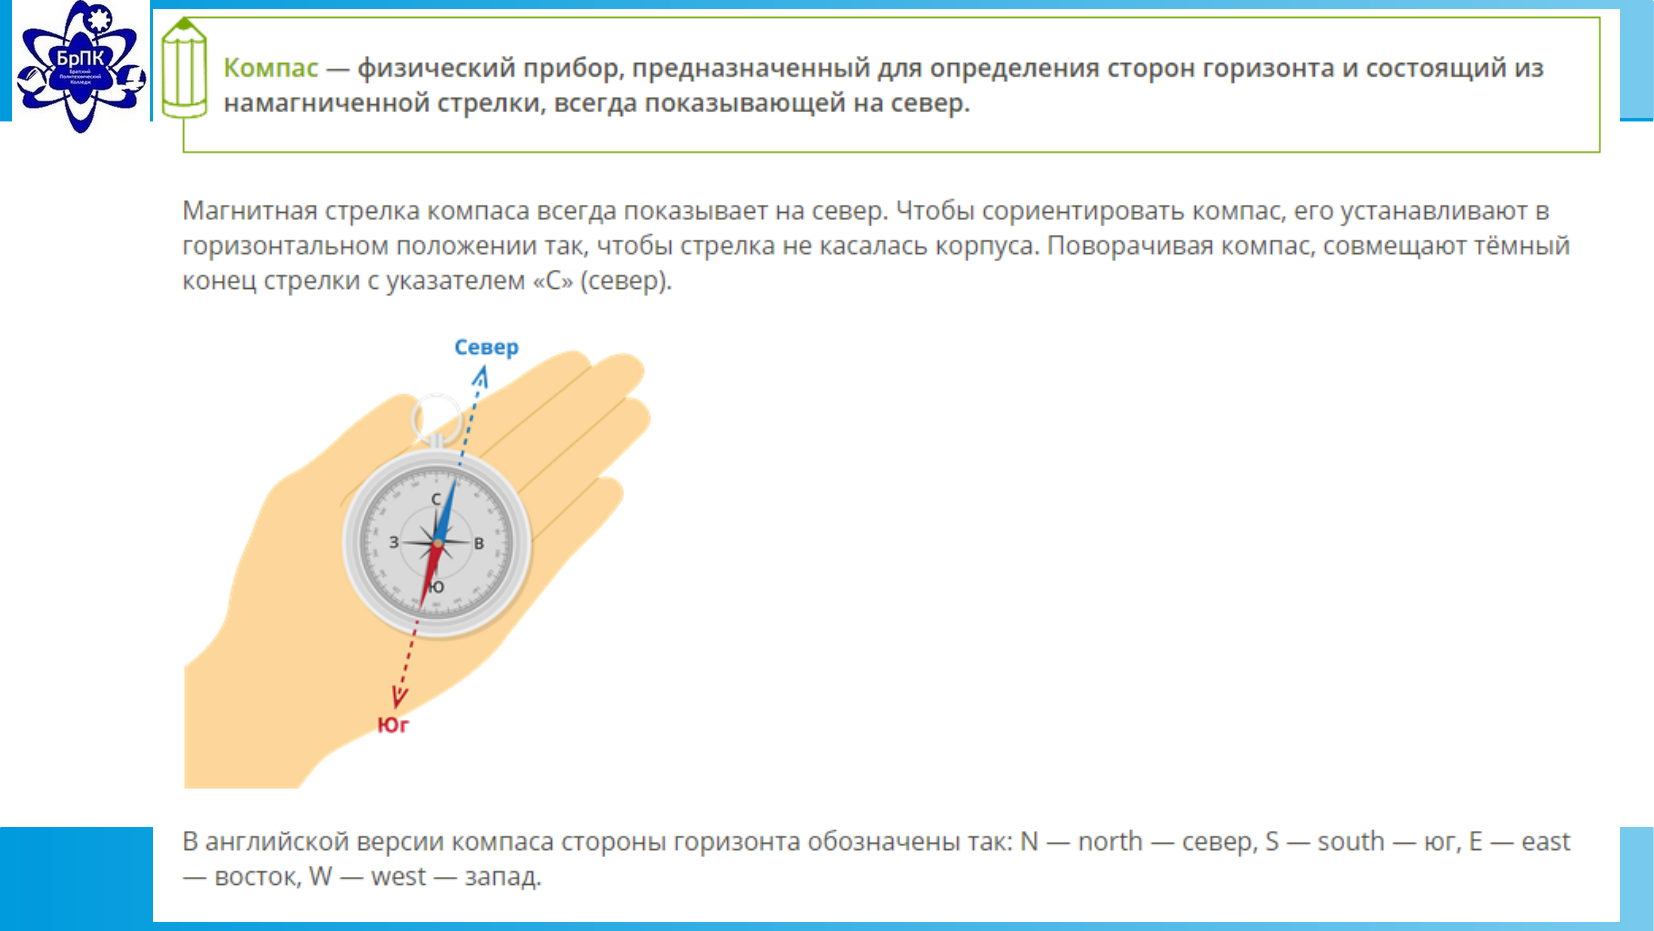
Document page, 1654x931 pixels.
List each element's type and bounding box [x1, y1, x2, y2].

picture [153, 9, 1620, 922]
picture [12, 0, 150, 135]
